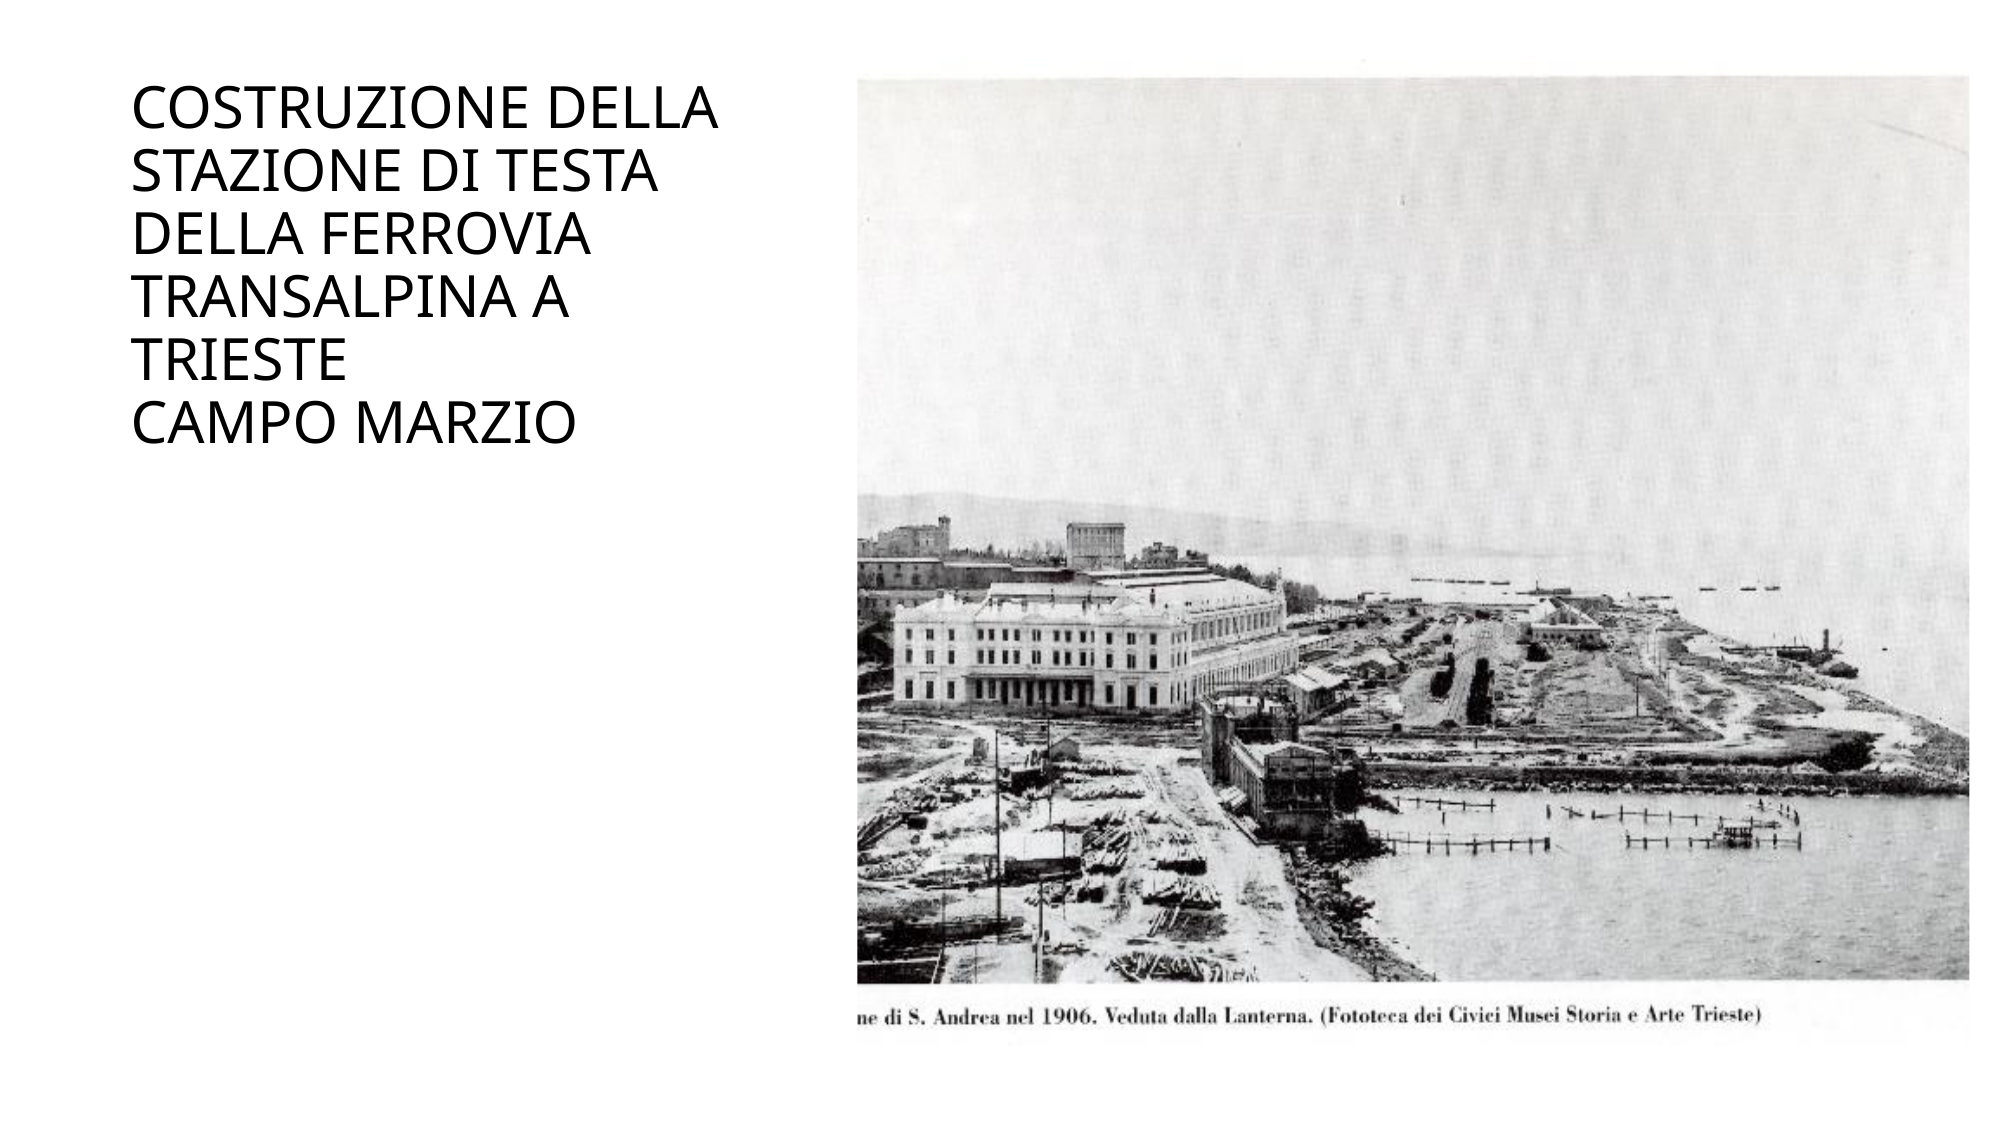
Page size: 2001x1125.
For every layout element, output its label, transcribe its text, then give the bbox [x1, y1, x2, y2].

title COSTRUZIONE DELLA STAZIONE DI TESTA DELLA FERROVIA TRANSALPINA A TRIESTE CAMPO MARZIO [115, 0, 783, 464]
picture [857, 59, 1970, 1046]
